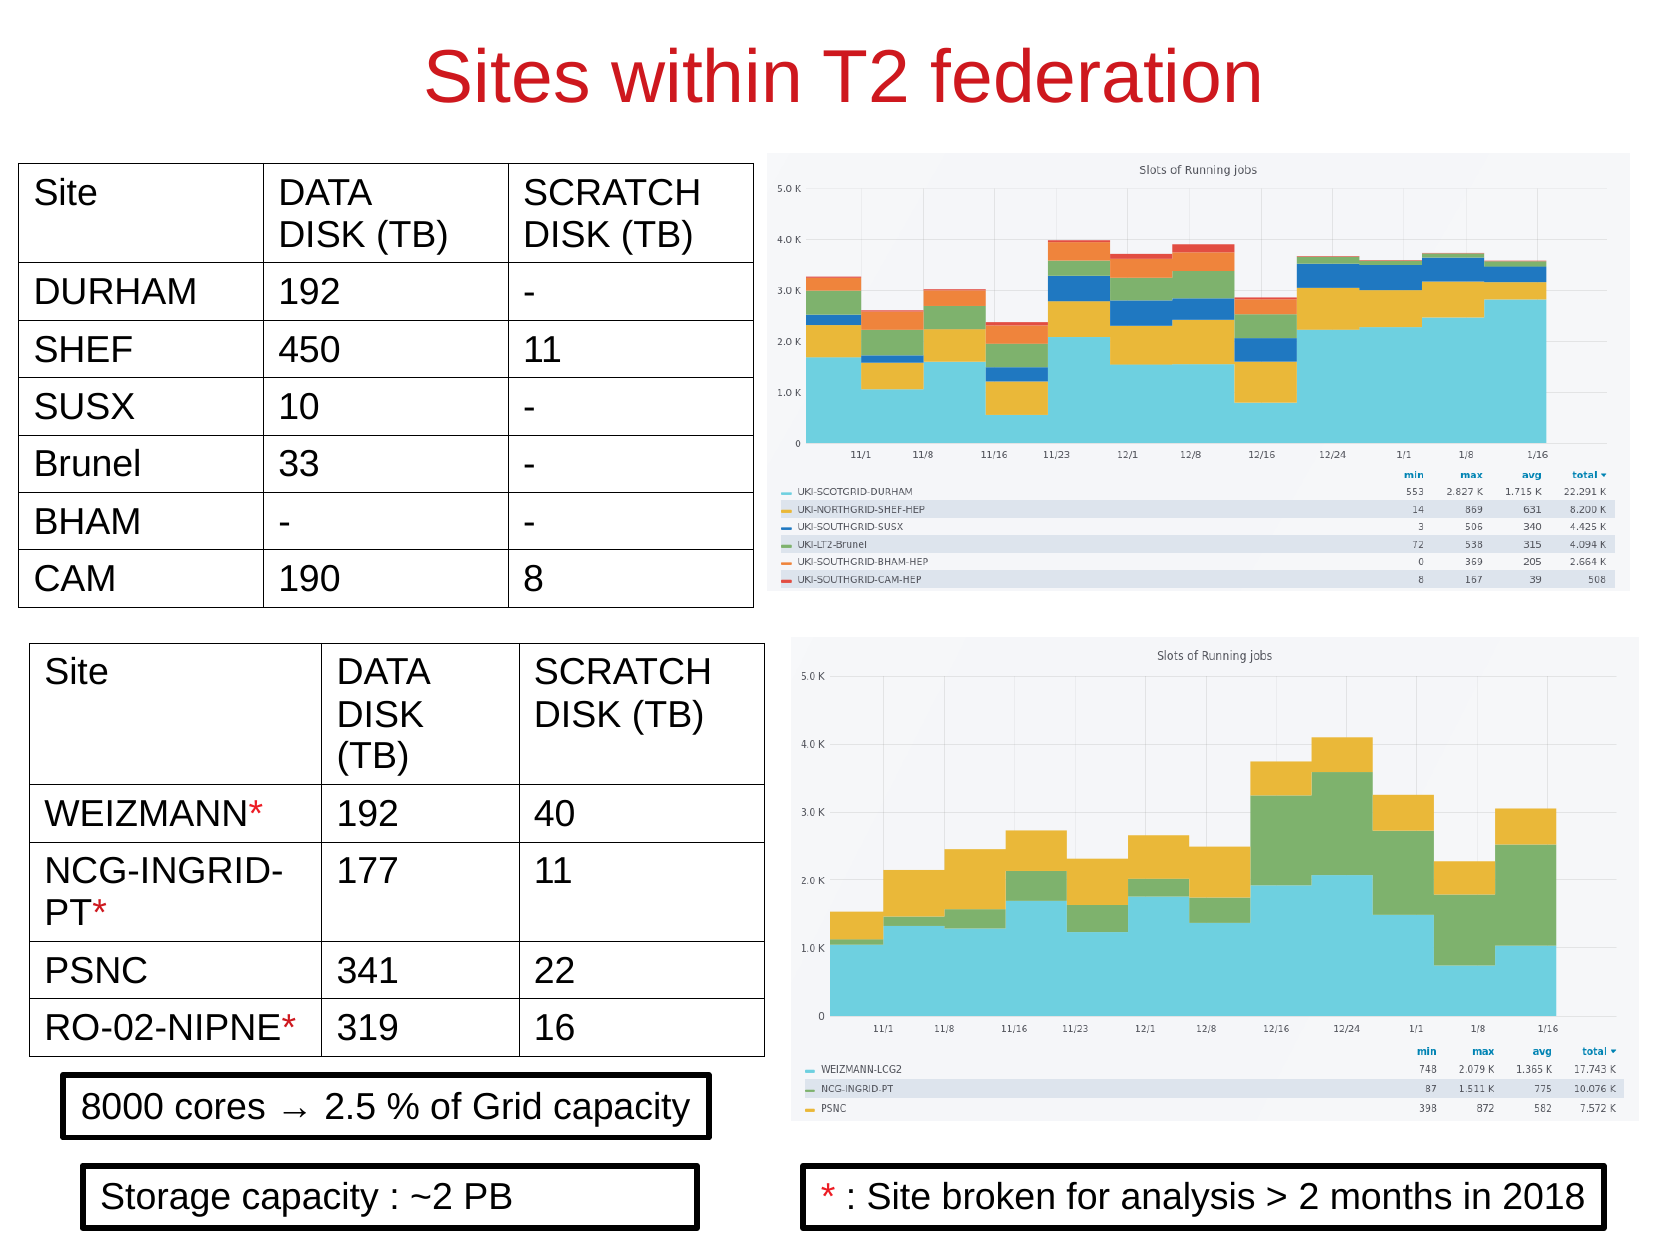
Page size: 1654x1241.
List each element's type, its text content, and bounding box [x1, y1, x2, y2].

table_cell - [509, 493, 753, 549]
table_cell 192 [264, 263, 508, 320]
title Sites within T2 federation [224, 11, 1465, 142]
table_cell NCG-INGRID-PT* [30, 843, 321, 941]
table_header DATA DISK (TB) [322, 644, 519, 784]
table_cell 319 [322, 999, 519, 1056]
table_cell 450 [264, 321, 508, 377]
table_cell CAM [19, 550, 263, 607]
table_cell Brunel [19, 436, 263, 492]
table_cell 33 [264, 436, 508, 492]
table_cell 11 [509, 321, 753, 377]
table_cell WEIZMANN* [30, 785, 321, 842]
table_cell PSNC [30, 942, 321, 998]
table_cell RO-02-NIPNE* [30, 999, 321, 1056]
picture [767, 153, 1630, 591]
picture [791, 637, 1639, 1121]
table_cell 11 [520, 843, 764, 941]
table_header SCRATCH DISK (TB) [509, 164, 753, 262]
table_cell 177 [322, 843, 519, 941]
table_cell - [509, 378, 753, 435]
table_cell 8 [509, 550, 753, 607]
table_header SCRATCH DISK (TB) [520, 644, 764, 784]
text_box * : Site broken for analysis > 2 months in 2018 [803, 1165, 1604, 1229]
text_box Storage capacity : ~2 PB [82, 1165, 697, 1229]
table_cell - [509, 436, 753, 492]
table_cell DURHAM [19, 263, 263, 320]
table_cell SHEF [19, 321, 263, 377]
table_cell 192 [322, 785, 519, 842]
table_header DATA DISK (TB) [264, 164, 508, 262]
table_cell - [264, 493, 508, 549]
table_cell SUSX [19, 378, 263, 435]
table_cell 341 [322, 942, 519, 998]
table_cell 190 [264, 550, 508, 607]
table_cell 22 [520, 942, 764, 998]
table_cell BHAM [19, 493, 263, 549]
table_cell 40 [520, 785, 764, 842]
table_cell 16 [520, 999, 764, 1056]
table_cell 10 [264, 378, 508, 435]
table_header Site [30, 644, 321, 784]
text_box 8000 cores → 2.5 % of Grid capacity [63, 1074, 709, 1138]
table_cell - [509, 263, 753, 320]
table_header Site [19, 164, 263, 262]
